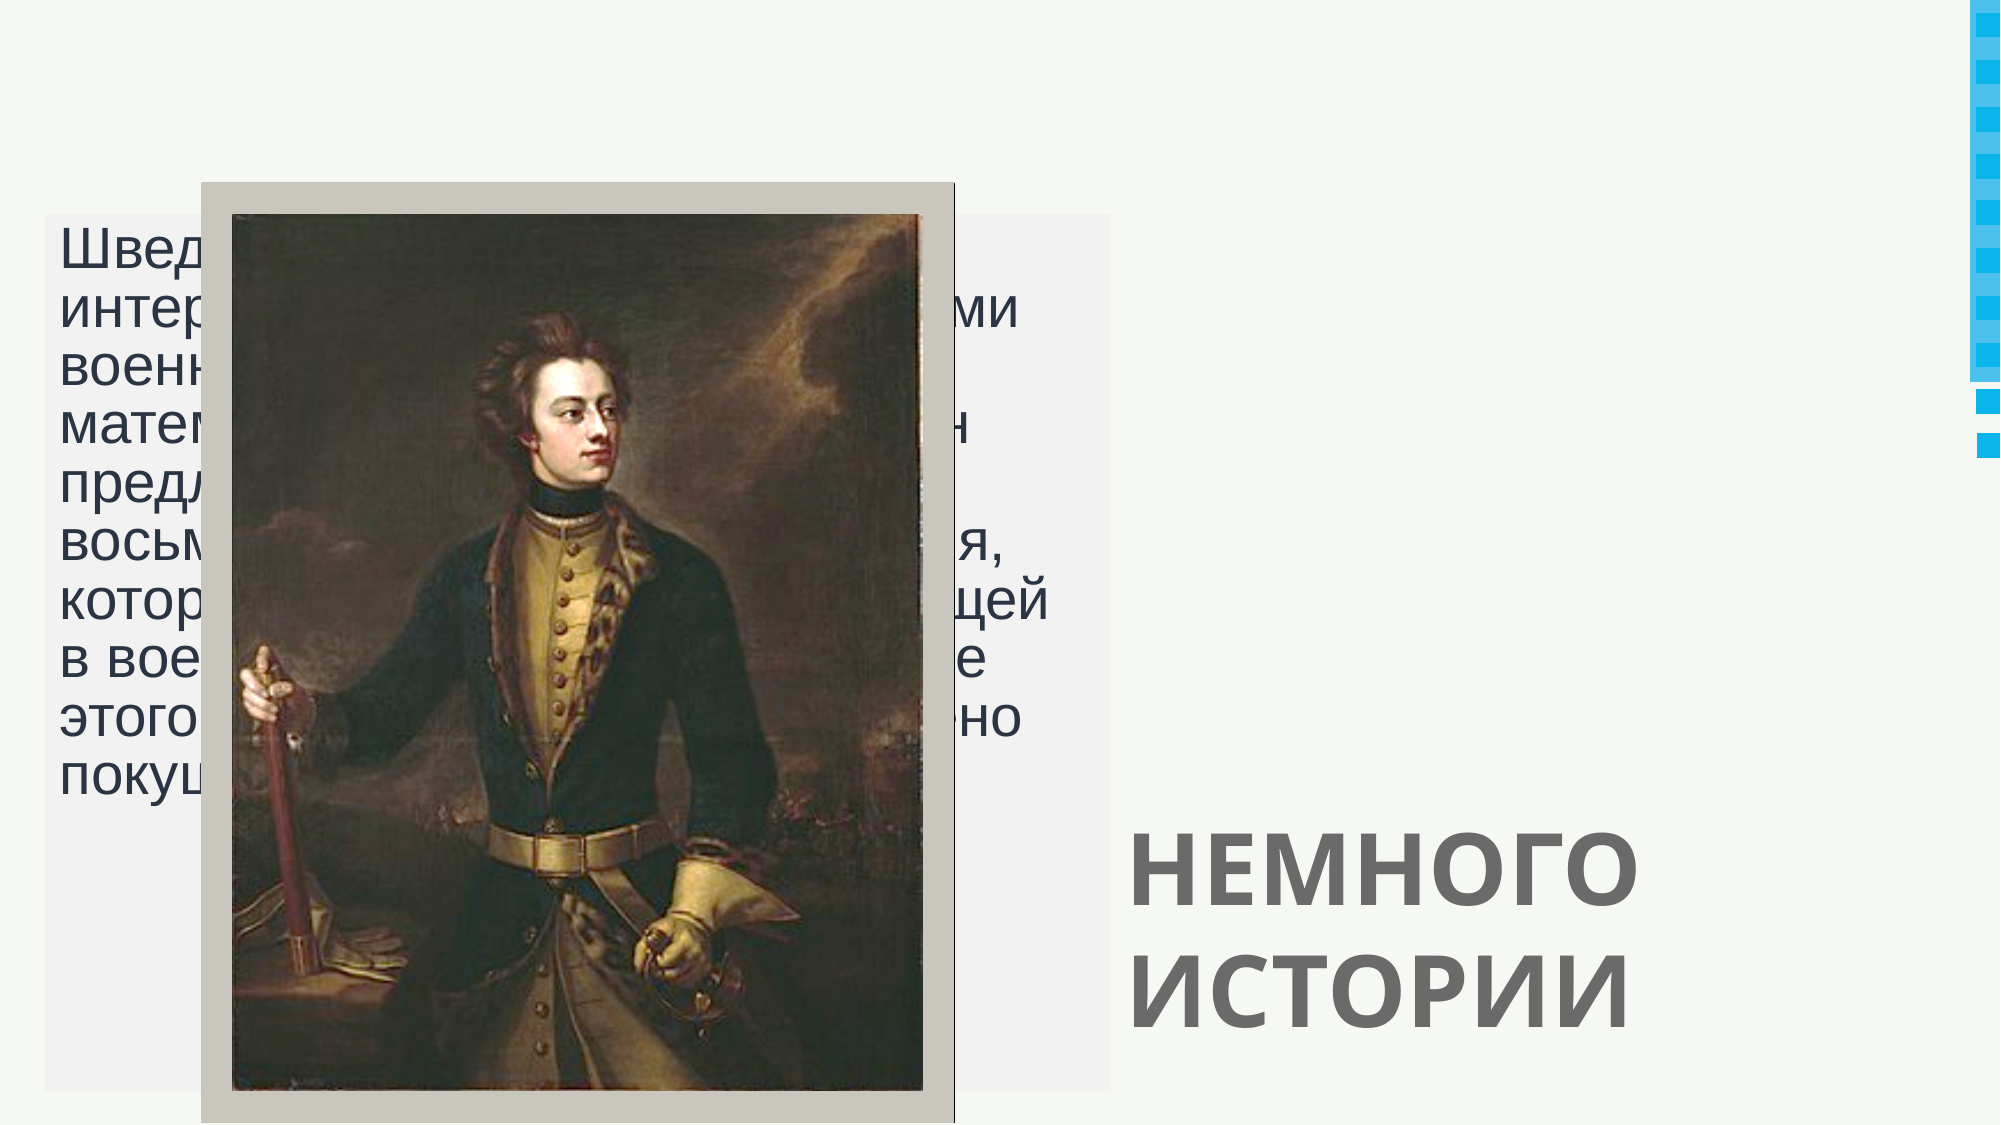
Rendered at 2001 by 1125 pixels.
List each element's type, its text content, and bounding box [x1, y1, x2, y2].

list Шведский король Карл XII интересовался разными аспектами военного дела, в том числе математическими. В 1716 году он предложил перейти на новую восьмеричную систему счисления, которую находил более подходящей в военном ремесле. Вскоре после этого на Карла XII было совершено покушение, и он погиб. [955, 252, 1111, 1063]
list Шведский король Карл XII интересовался разными аспектами военного дела, в том числе математическими. В 1716 году он предложил перейти на новую восьмеричную систему счисления, которую находил более подходящей в военном ремесле. Вскоре после этого на Карла XII было совершено покушение, и он погиб. [89, 252, 201, 1063]
title НЕМНОГО ИСТОРИИ [89, 3, 1111, 221]
picture [1205, 237, 1847, 1045]
